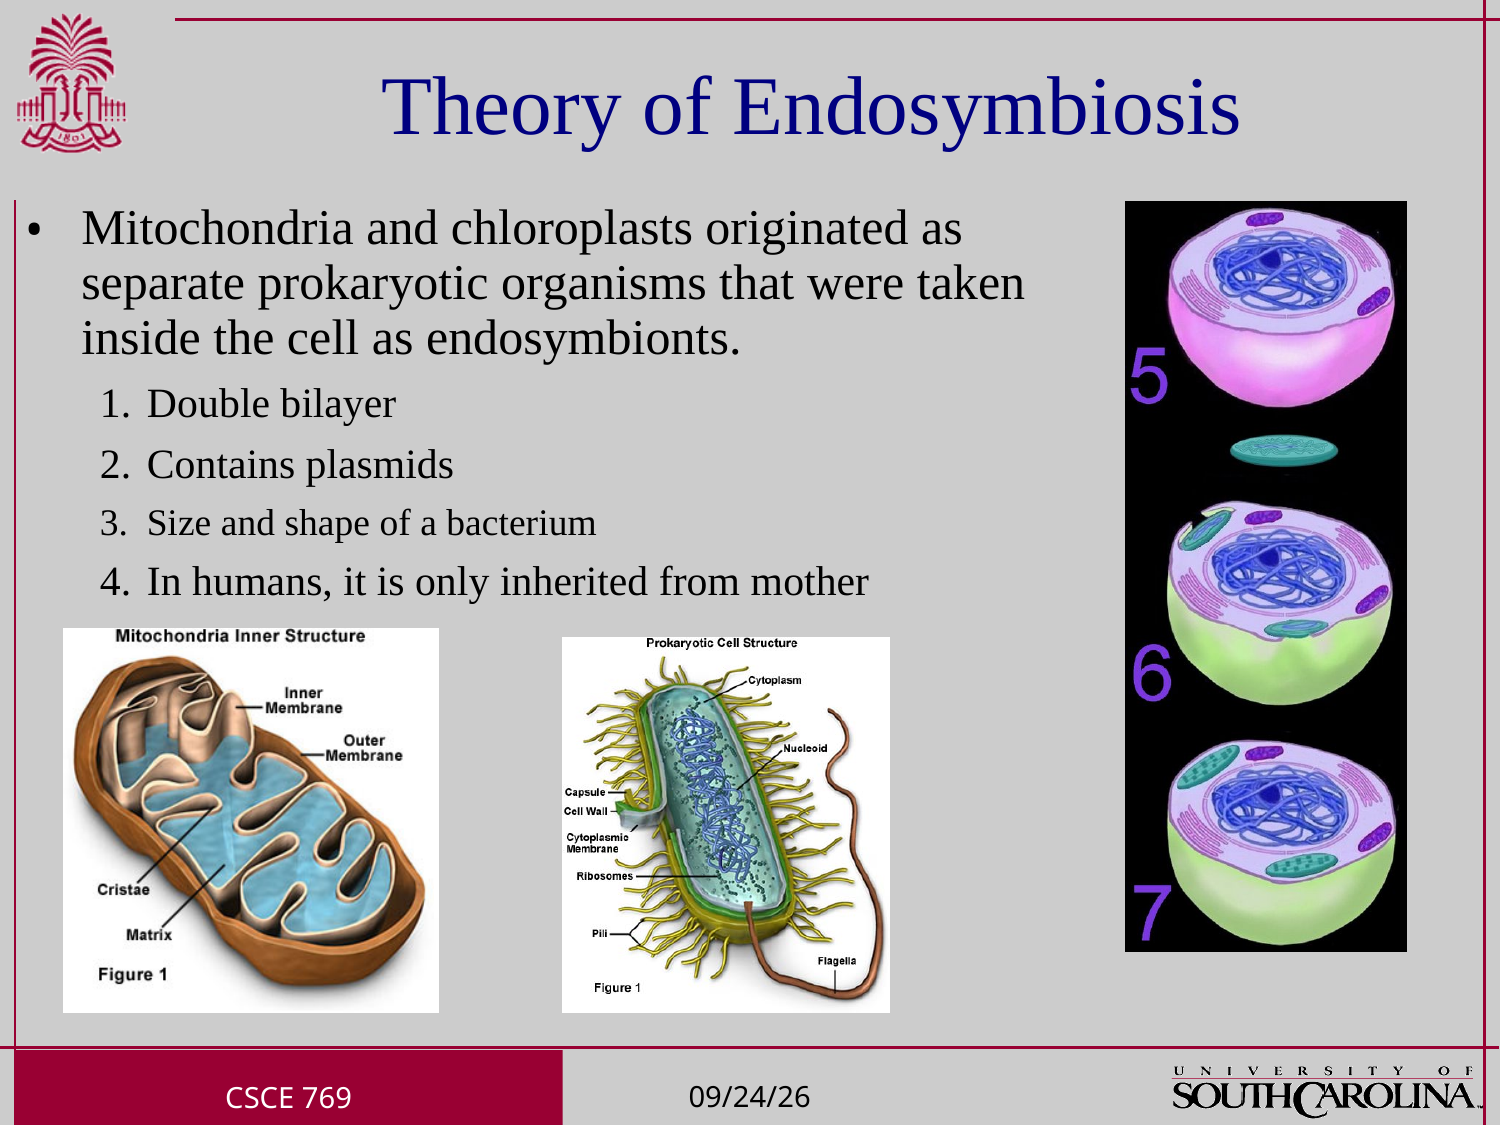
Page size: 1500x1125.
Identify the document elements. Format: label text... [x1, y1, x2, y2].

title Theory of Endosymbiosis [174, 60, 1450, 153]
picture [1125, 201, 1407, 952]
picture [12, 12, 131, 155]
picture [562, 637, 890, 1013]
picture [63, 628, 439, 1013]
list Mitochondria and chloroplasts originated as separate prokaryotic organisms that were taken inside the cell as endosymbionts. Double bilayer Contains plasmids Size and shape of a bacterium In humans, it is only inherited from mother [24, 200, 1088, 998]
picture [1162, 1049, 1483, 1125]
